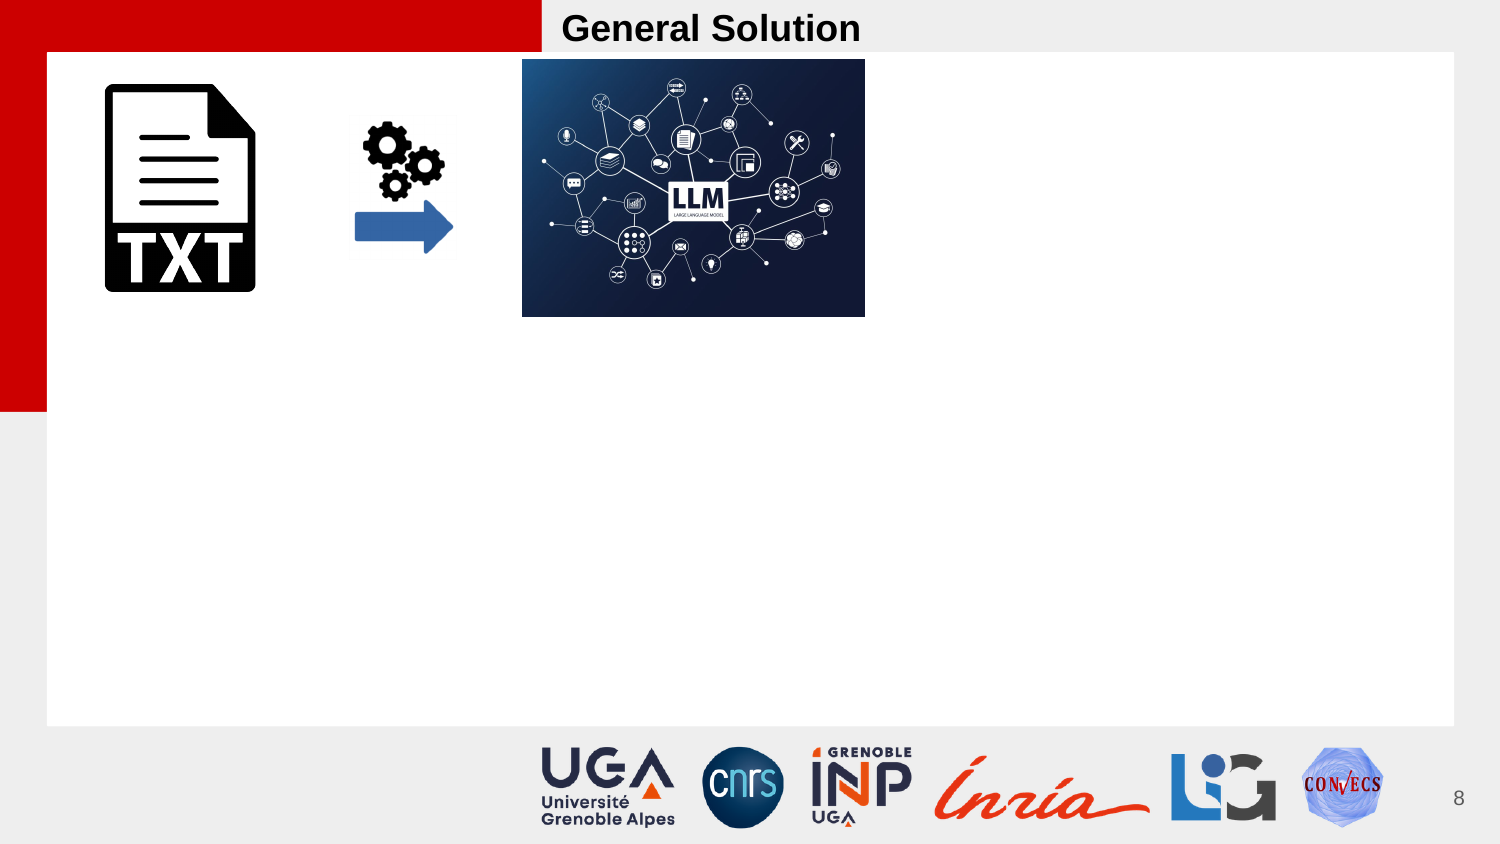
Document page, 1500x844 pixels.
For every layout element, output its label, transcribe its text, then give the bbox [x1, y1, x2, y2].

slide_number <numéro> [1389, 764, 1480, 830]
text_box General Solution [546, 0, 1441, 55]
picture [0, 0, 1500, 844]
